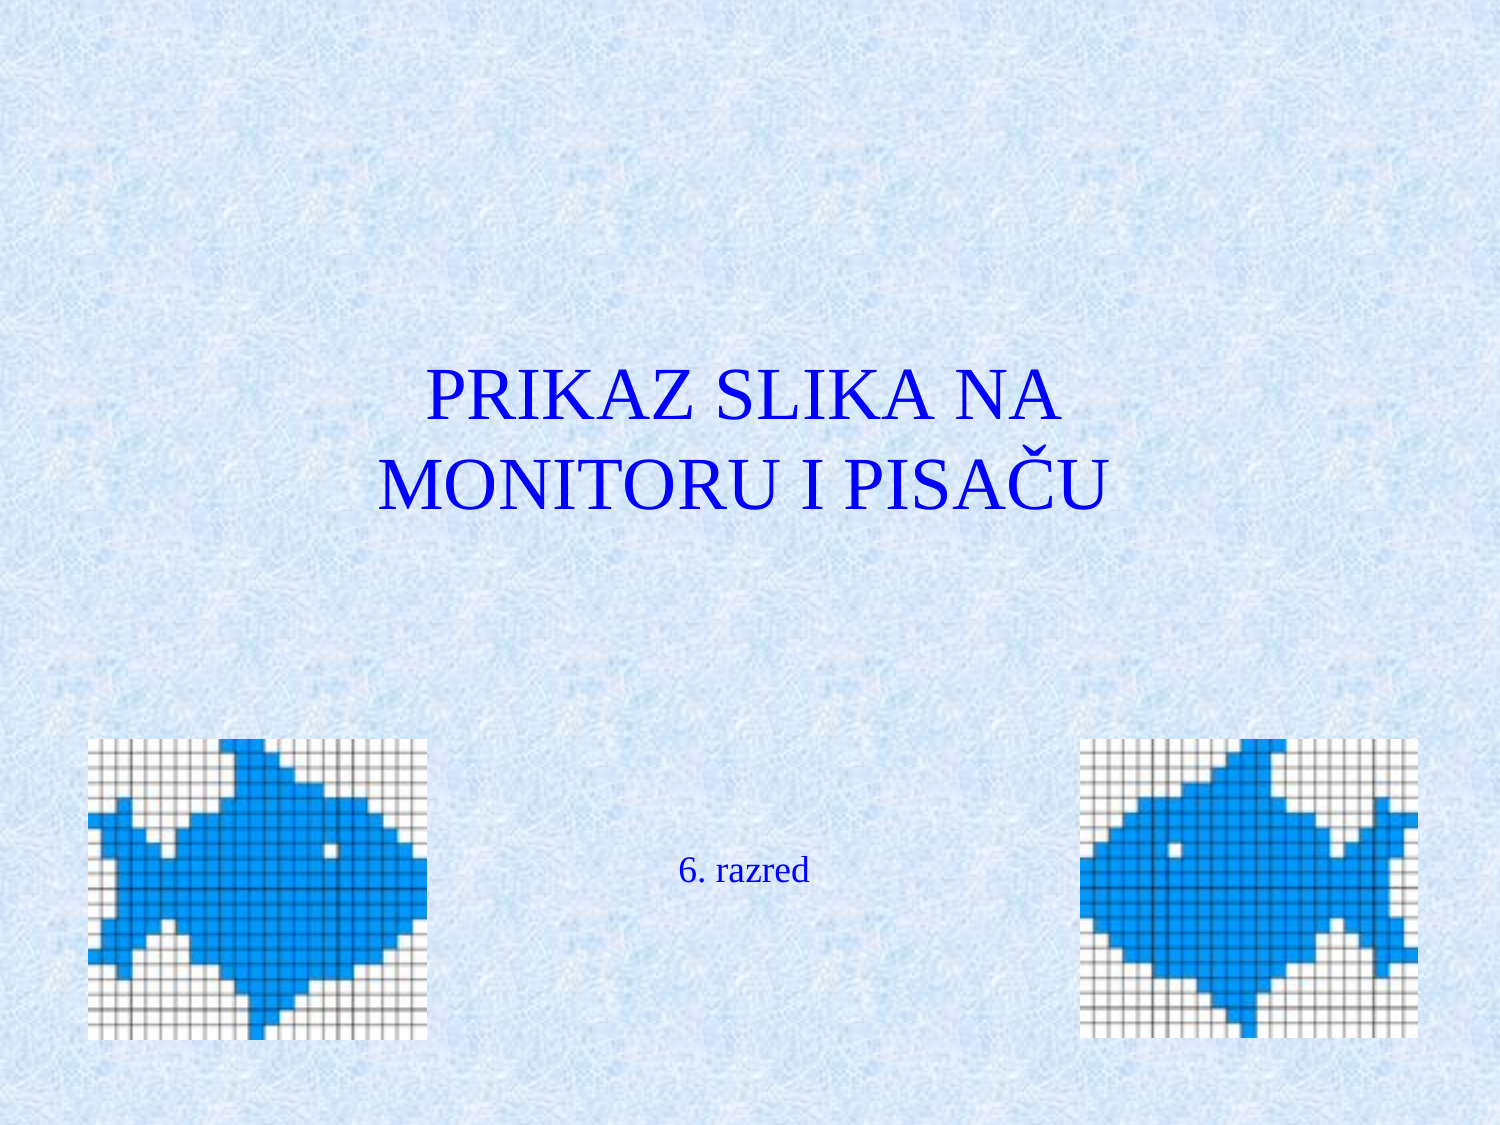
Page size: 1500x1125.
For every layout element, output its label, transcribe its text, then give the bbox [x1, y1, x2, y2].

title PRIKAZ SLIKA NA MONITORU I PISAČU [29, 137, 1459, 497]
picture [1080, 739, 1418, 1038]
subtitle 6. razred [454, 837, 1034, 1125]
picture [88, 739, 427, 1040]
